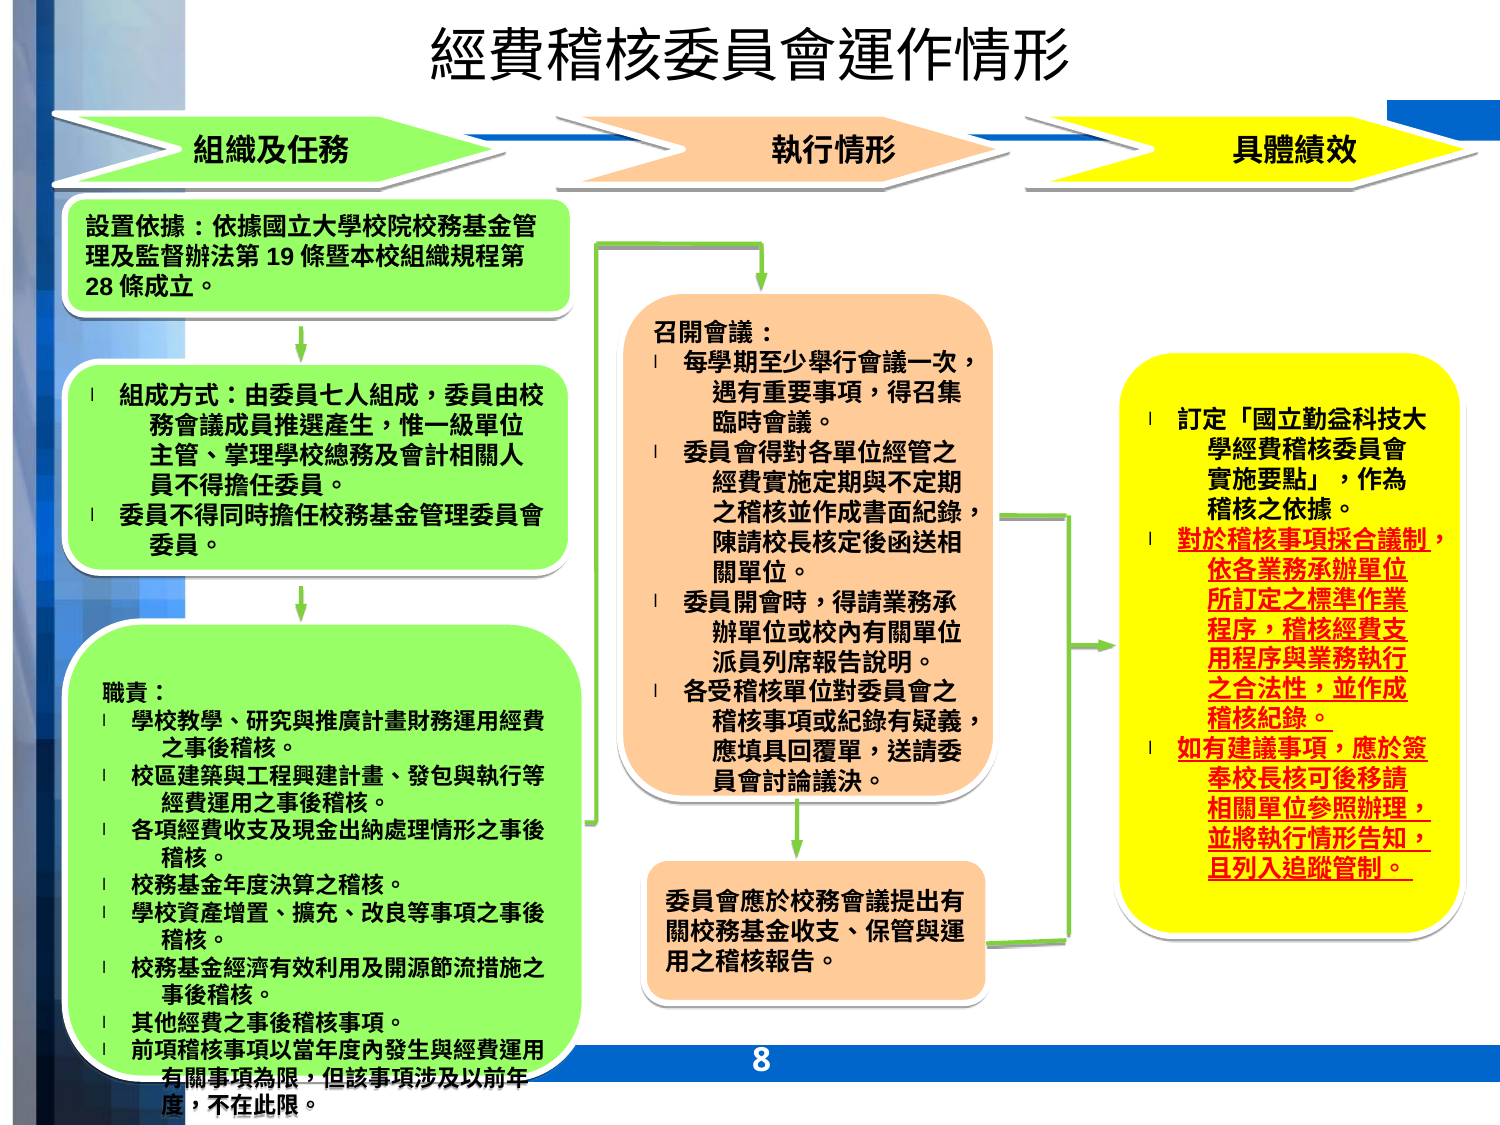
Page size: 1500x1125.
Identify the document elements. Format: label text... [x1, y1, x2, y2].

text_box 組成方式：由委員七人組成，委員由校務會議成員推選產生，惟一級單位主管、掌理學校總務及會計相關人員不得擔任委員。 委員不得同時擔任校務基金管理委員會委員。 [64, 361, 572, 573]
text_box 職責： 學校教學、研究與推廣計畫財務運用經費之事後稽核。 校區建築與工程興建計畫、發包與執行等經費運用之事後稽核。 各項經費收支及現金出納處理情形之事後稽核。 校務基金年度決算之稽核。 學校資產增置、擴充、改良等事項之事後稽核。 校務基金經濟有效利用及開源節流措施之事後稽核。 其他經費之事後稽核事項。 前項稽核事項以當年度內發生與經費運用有關事項為限，但該事項涉及以前年度，不在此限。 [64, 621, 585, 1079]
text_box 組織及任務 [54, 113, 504, 185]
text_box 訂定「國立勤益科技大學經費稽核委員會實施要點」，作為稽核之依據。 對於稽核事項採合議制，依各業務承辦單位所訂定之標準作業程序，稽核經費支用程序與業務執行之合法性，並作成稽核紀錄。 如有建議事項，應於簽奉校長核可後移請相關單位參照辦理，並將執行情形告知，且列入追蹤管制。 [1116, 350, 1464, 937]
title 經費稽核委員會運作情形 [0, 0, 1500, 107]
text_box 召開會議: 每學期至少舉行會議一次，遇有重要事項，得召集臨時會議。 委員會得對各單位經管之經費實施定期與不定期之稽核並作成書面紀錄，陳請校長核定後函送相關單位。 委員開會時，得請業務承辦單位或校內有關單位派員列席報告說明。 各受稽核單位對委員會之稽核事項或紀錄有疑義，應填具回覆單，送請委員會討論議決。 [620, 290, 997, 799]
text_box 具體績效 [1027, 113, 1477, 185]
text_box 執行情形 [558, 113, 1008, 185]
text_box 設置依據:依據國立大學校院校務基金管理及監督辦法第19條暨本校組織規程第28條成立。 [64, 196, 573, 315]
text_box 委員會應於校務會議提出有關校務基金收支、保管與運用之稽核報告。 [643, 857, 989, 1003]
